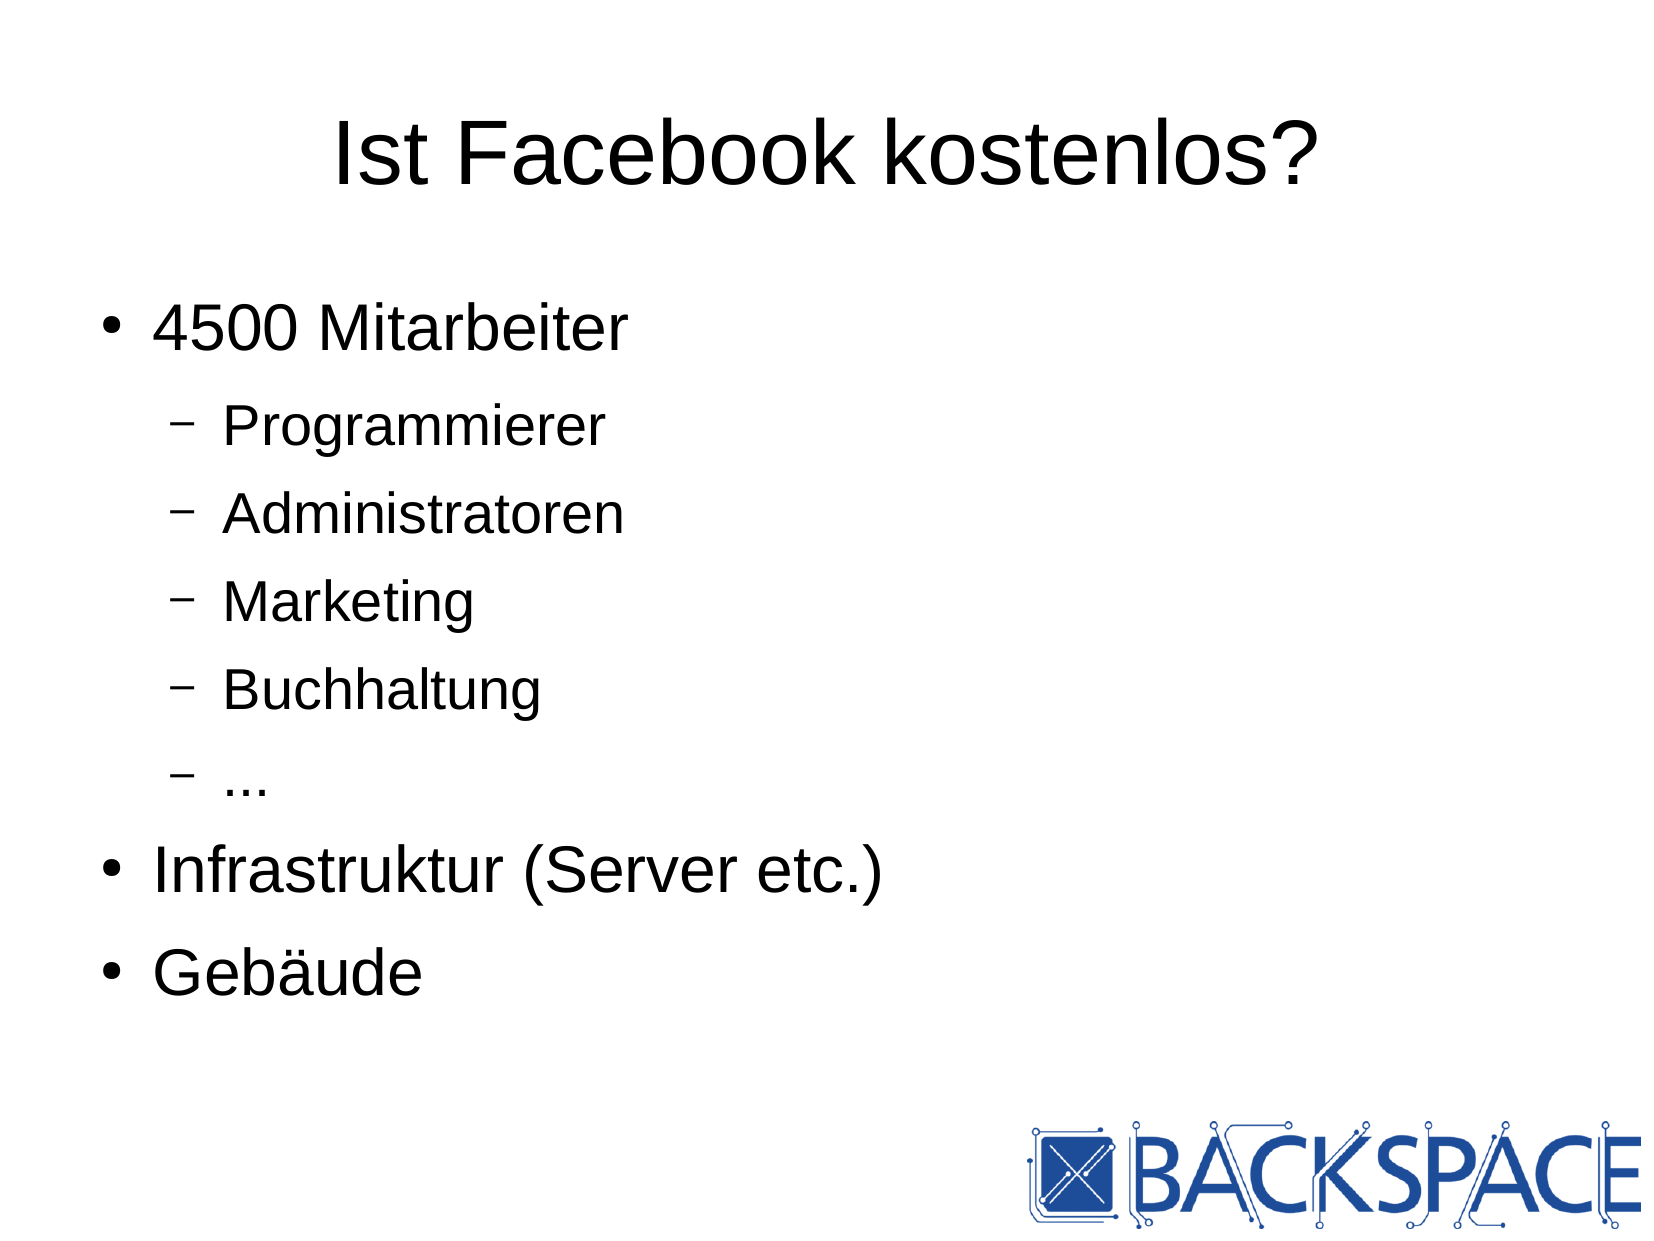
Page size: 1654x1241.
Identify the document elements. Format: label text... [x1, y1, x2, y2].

list 4500 Mitarbeiter Programmierer Administratoren Marketing Buchhaltung ... Infrastruktur (Server etc.) Gebäude [82, 290, 1538, 1010]
title Ist Facebook kostenlos? [82, 49, 1571, 257]
picture [1027, 1121, 1641, 1229]
